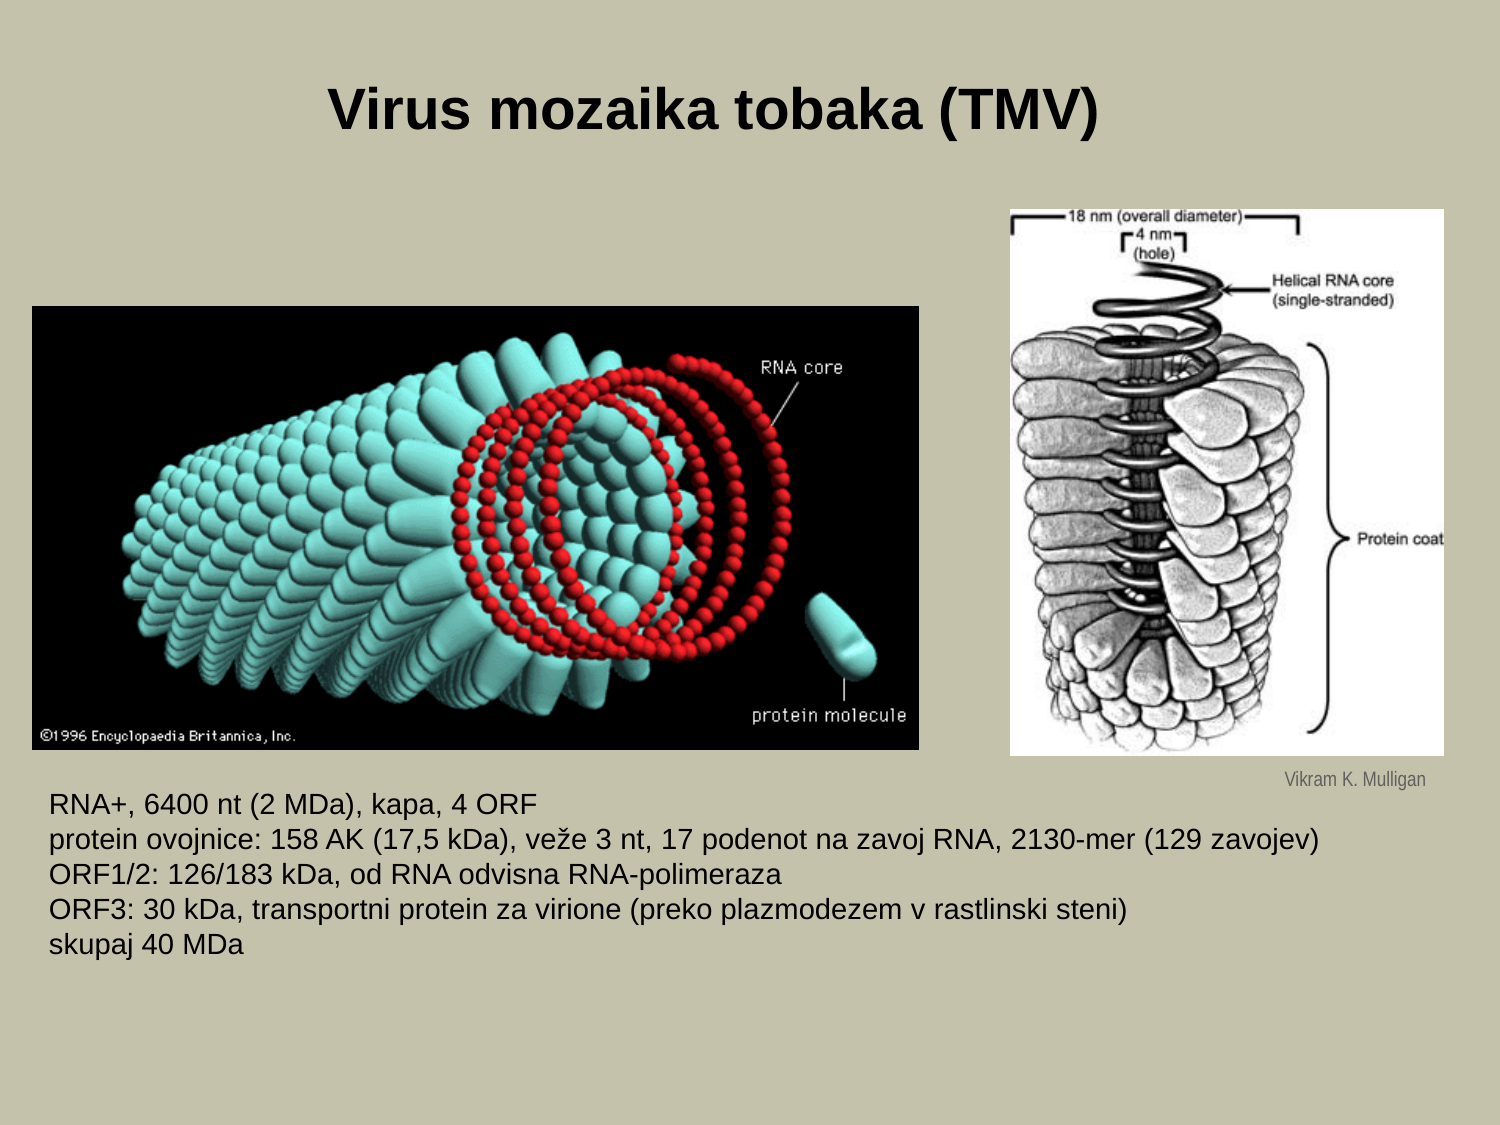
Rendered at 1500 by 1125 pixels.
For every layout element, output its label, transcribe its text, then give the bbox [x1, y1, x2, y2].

text_box RNA+, 6400 nt (2 MDa), kapa, 4 ORF protein ovojnice: 158 AK (17,5 kDa), veže 3 nt, 17 podenot na zavoj RNA, 2130-mer (129 zavojev) ORF1/2: 126/183 kDa, od RNA odvisna RNA-polimeraza ORF3: 30 kDa, transportni protein za virione (preko plazmodezem v rastlinski steni) skupaj 40 MDa [34, 777, 1337, 968]
title Virus mozaika tobaka (TMV) [301, 31, 1128, 183]
picture [1010, 209, 1444, 756]
picture [32, 306, 919, 750]
text_box Vikram K. Mulligan [1269, 757, 1442, 798]
